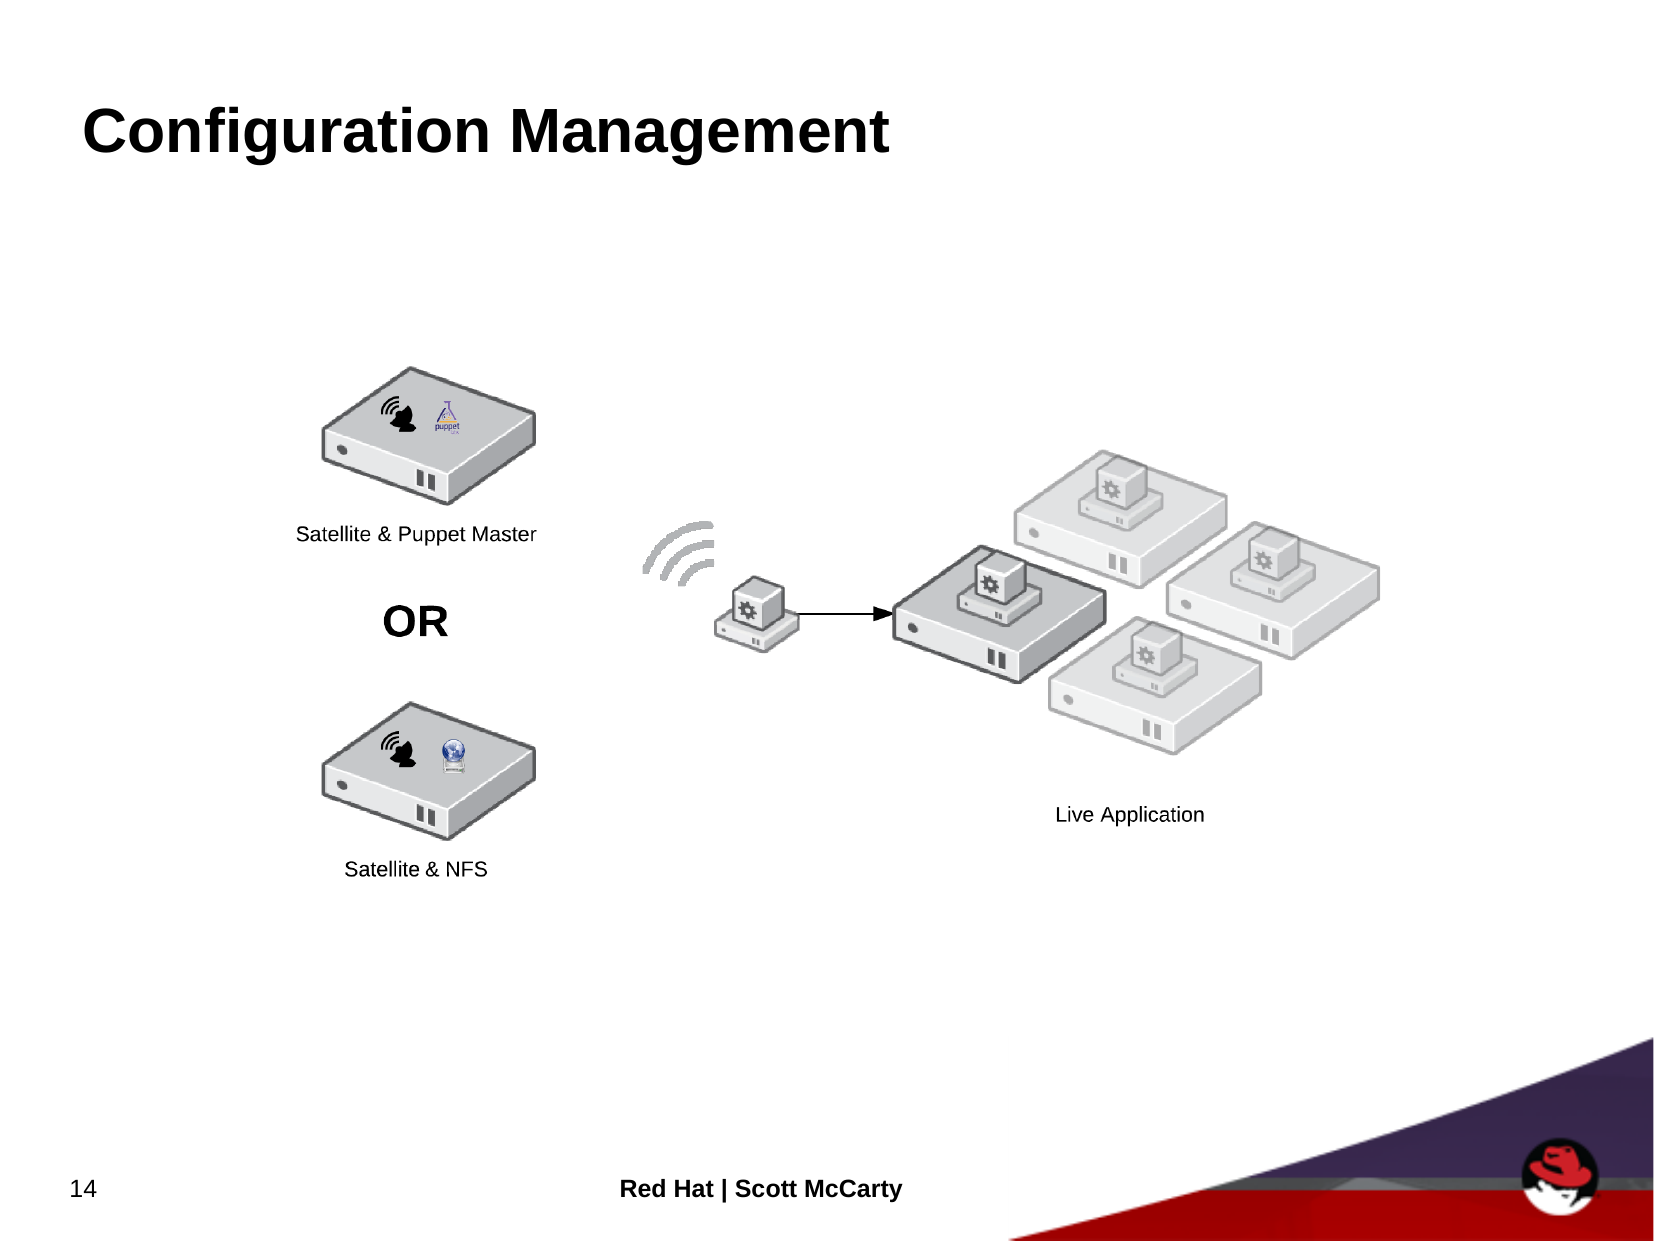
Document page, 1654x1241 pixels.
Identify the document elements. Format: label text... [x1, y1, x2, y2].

title Configuration Management [82, 37, 1571, 226]
picture [226, 319, 1427, 956]
picture [1007, 1036, 1654, 1241]
